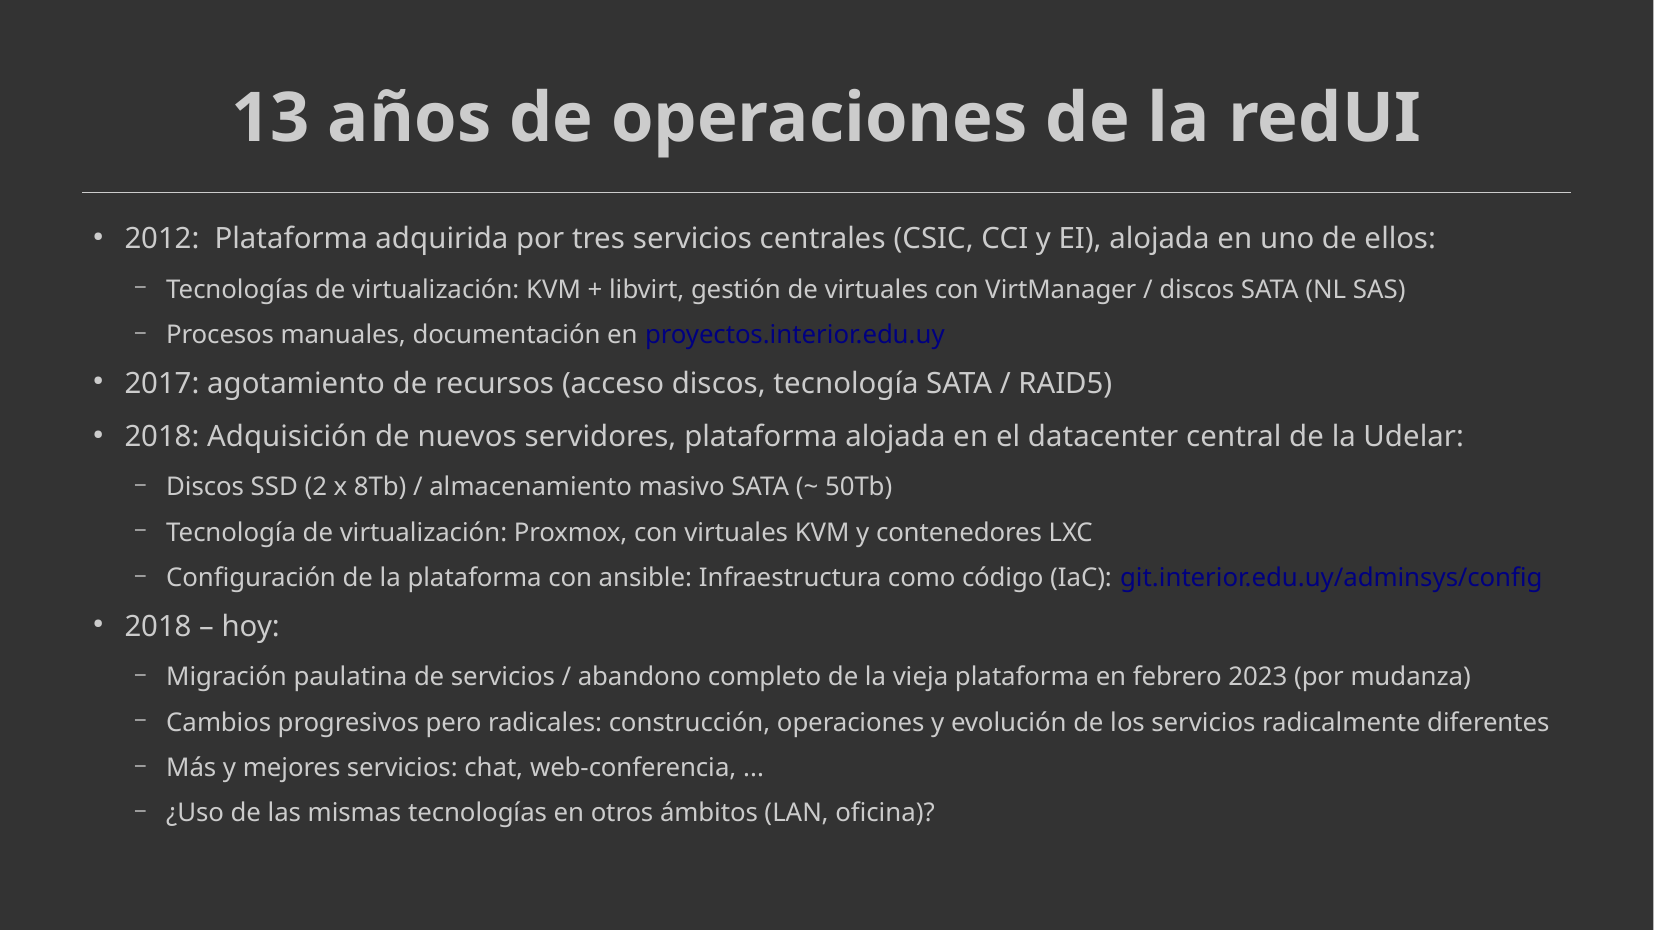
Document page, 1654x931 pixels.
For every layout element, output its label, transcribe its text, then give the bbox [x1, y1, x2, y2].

title 13 años de operaciones de la redUI [82, 37, 1571, 193]
list 2012: Plataforma adquirida por tres servicios centrales (CSIC, CCI y EI), alojada en uno de ellos: Tecnologías de virtualización: KVM + libvirt, gestión de virtuales con VirtManager / discos SATA (NL SAS) Procesos manuales, documentación en proyectos.interior.edu.uy 2017: agotamiento de recursos (acceso discos, tecnología SATA / RAID5) 2018: Adquisición de nuevos servidores, plataforma alojada en el datacenter central de la Udelar: Discos SSD (2 x 8Tb) / almacenamiento masivo SATA (~ 50Tb) Tecnología de virtualización: Proxmox, con virtuales KVM y contenedores LXC Configuración de la plataforma con ansible: Infraestructura como código (IaC): git.interior.edu.uy/adminsys/config 2018 – hoy: Migración paulatina de servicios / abandono completo de la vieja plataforma en febrero 2023 (por mudanza) Cambios progresivos pero radicales: construcción, operaciones y evolución de los servicios radicalmente diferentes Más y mejores servicios: chat, web-conferencia, ... ¿Uso de las mismas tecnologías en otros ámbitos (LAN, oficina)? [82, 217, 1571, 863]
